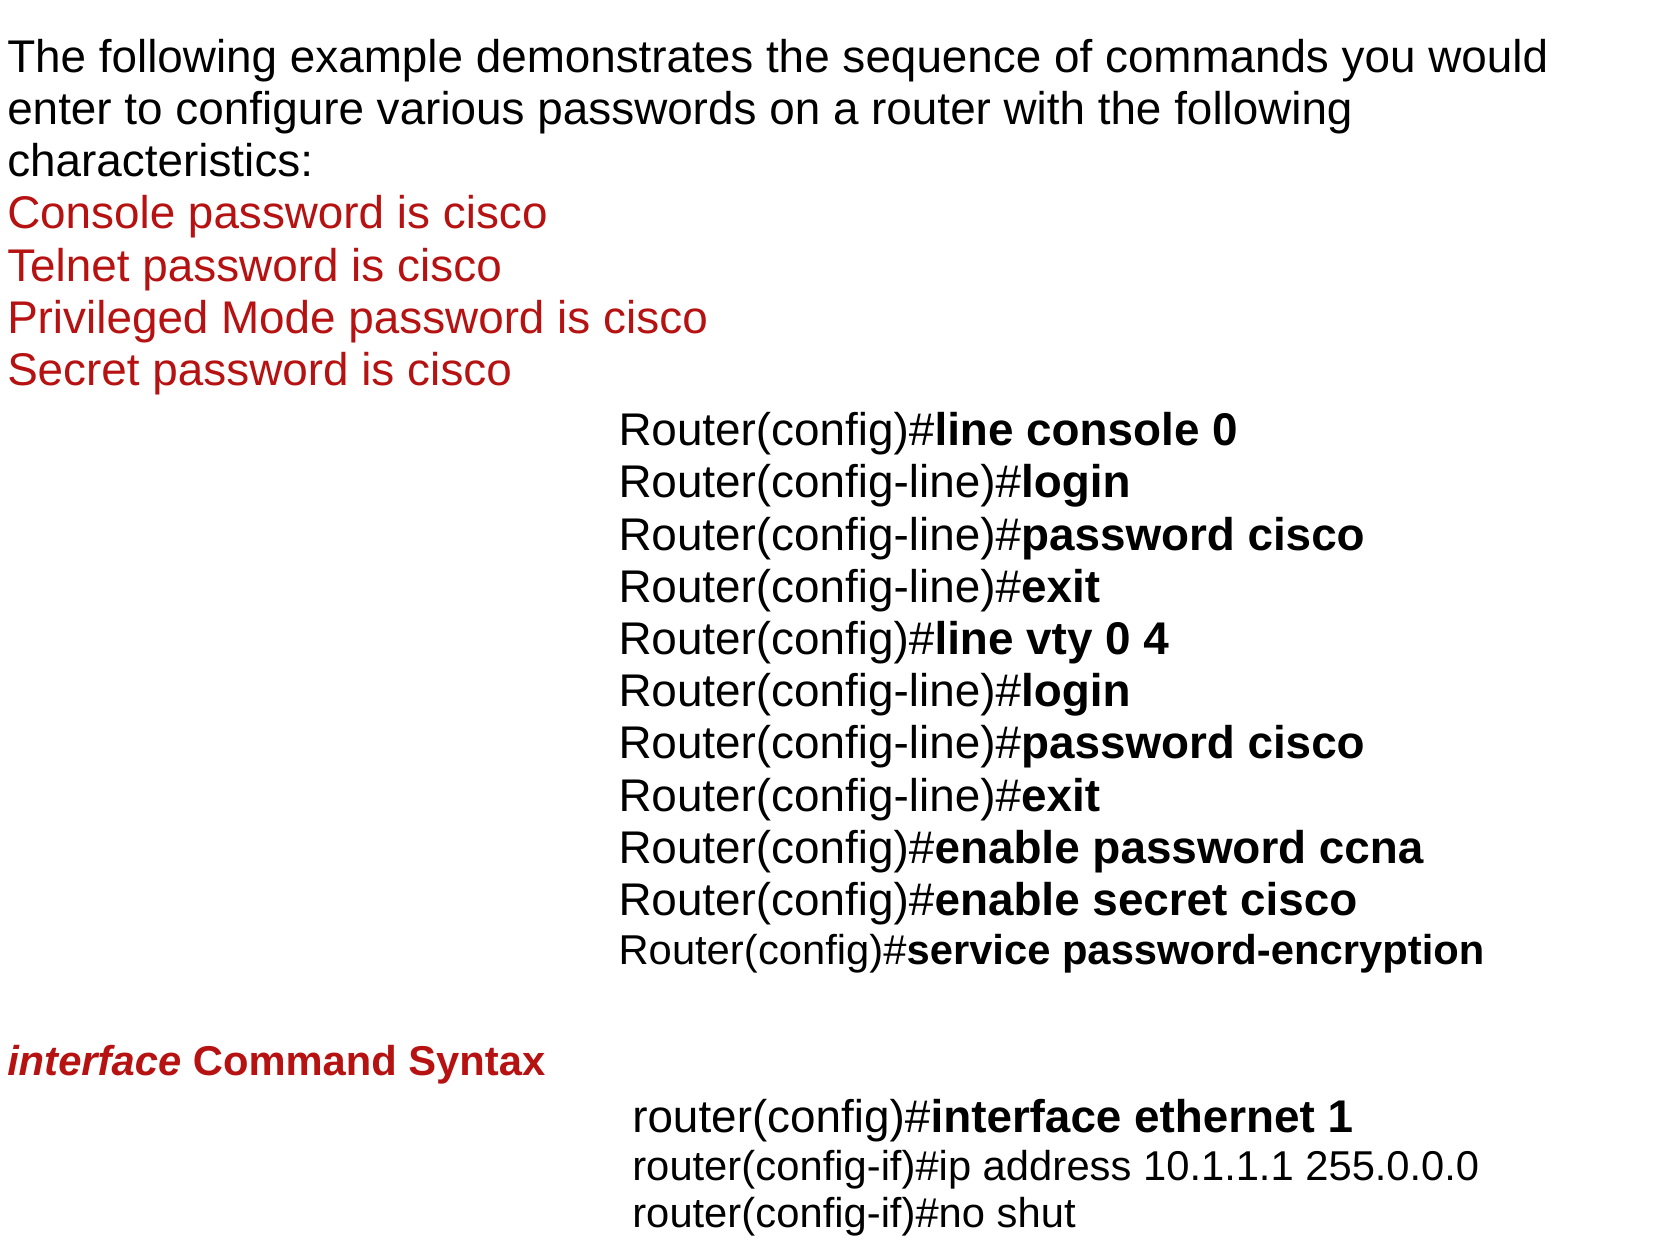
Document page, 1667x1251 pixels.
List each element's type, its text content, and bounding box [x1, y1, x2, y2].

text_box The following example demonstrates the sequence of commands you would enter to configure various passwords on a router with the following characteristics: Console password is cisco Telnet password is cisco Privileged Mode password is cisco Secret password is cisco [7, 30, 1660, 431]
text_box Router(config)#line console 0 Router(config-line)#login Router(config-line)#password cisco Router(config-line)#exit Router(config)#line vty 0 4 Router(config-line)#login Router(config-line)#password cisco Router(config-line)#exit Router(config)#enable password ccna Router(config)#enable secret cisco Router(config)#service password-encryption [618, 403, 1563, 974]
text_box interface Command Syntax [7, 1037, 564, 1085]
text_box router(config)#interface ethernet 1 router(config-if)#ip address 10.1.1.1 255.0.0.0 router(config-if)#no shut [632, 1090, 1497, 1238]
